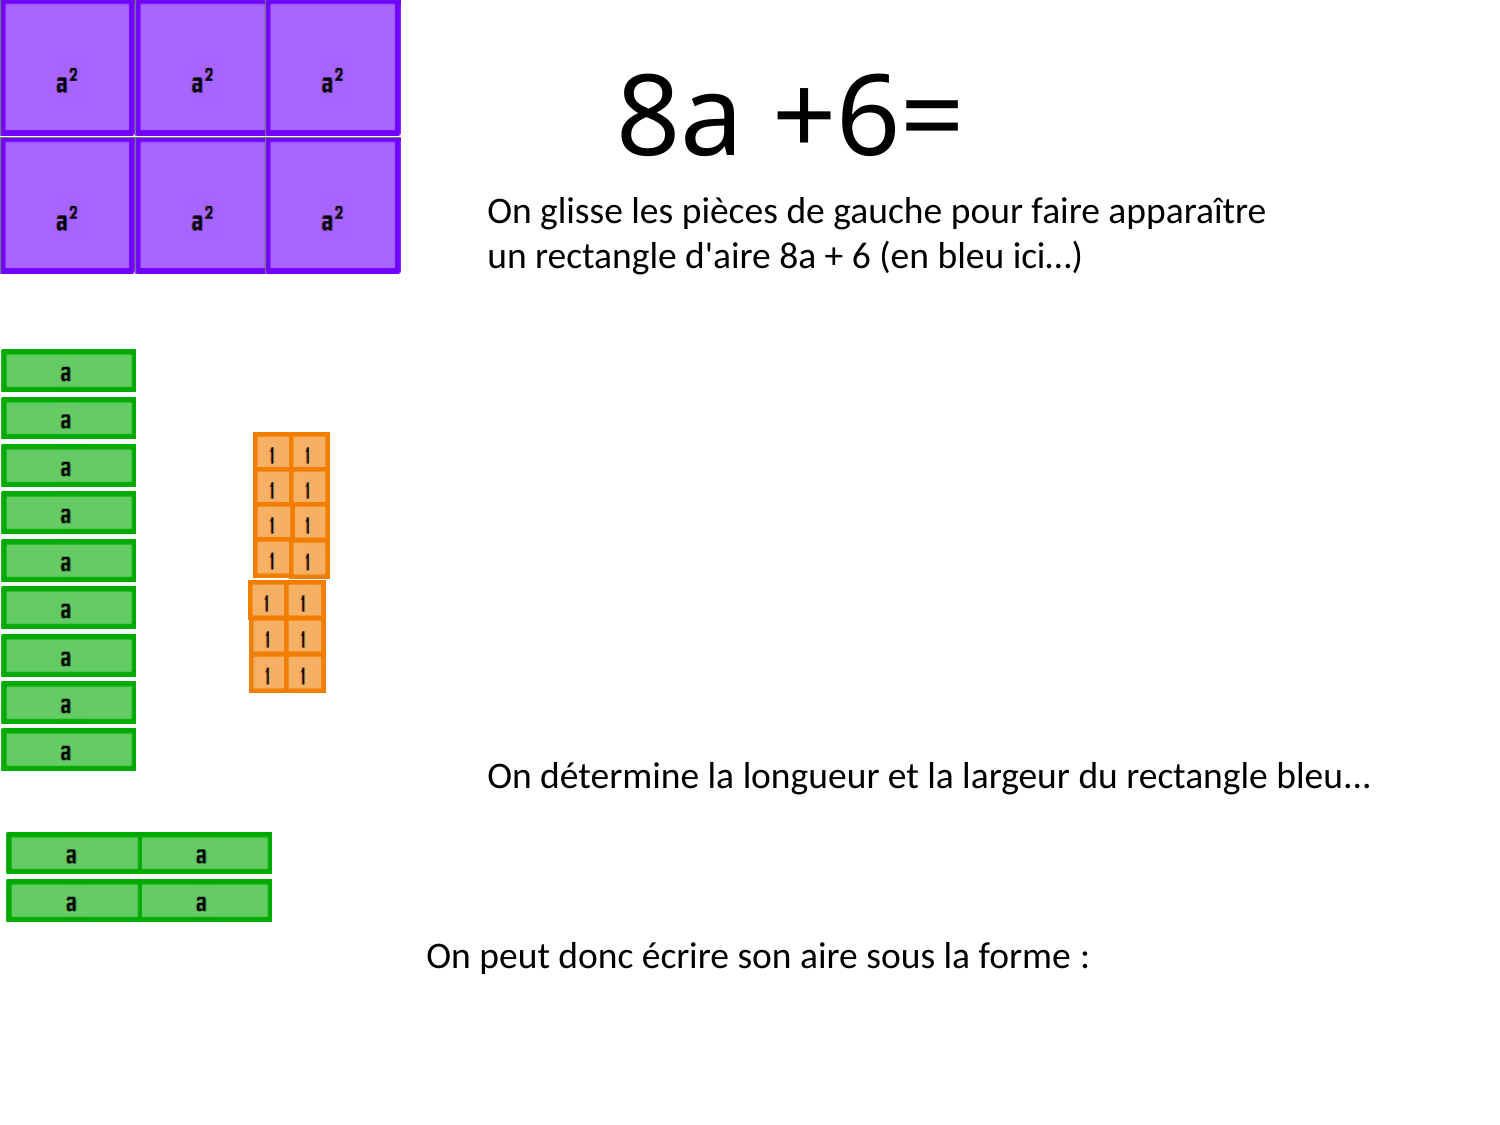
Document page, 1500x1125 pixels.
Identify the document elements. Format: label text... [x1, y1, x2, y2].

picture [0, 539, 136, 582]
picture [0, 634, 136, 677]
picture [253, 432, 330, 579]
text_box On glisse les pièces de gauche pour faire apparaître un rectangle d'aire 8a + 6 (en bleu ici…) [472, 178, 1291, 284]
picture [248, 580, 326, 693]
picture [0, 491, 136, 534]
picture [0, 397, 136, 439]
text_box On détermine la longueur et la largeur du rectangle bleu... [472, 744, 1388, 849]
picture [5, 879, 272, 922]
picture [0, 137, 401, 274]
text_box 8a +6= [601, 35, 981, 186]
picture [0, 681, 136, 724]
picture [0, 586, 136, 629]
picture [0, 349, 136, 392]
picture [0, 728, 136, 771]
picture [0, 0, 401, 136]
picture [0, 444, 136, 487]
text_box On peut donc écrire son aire sous la forme : [411, 933, 1123, 994]
picture [5, 832, 272, 875]
